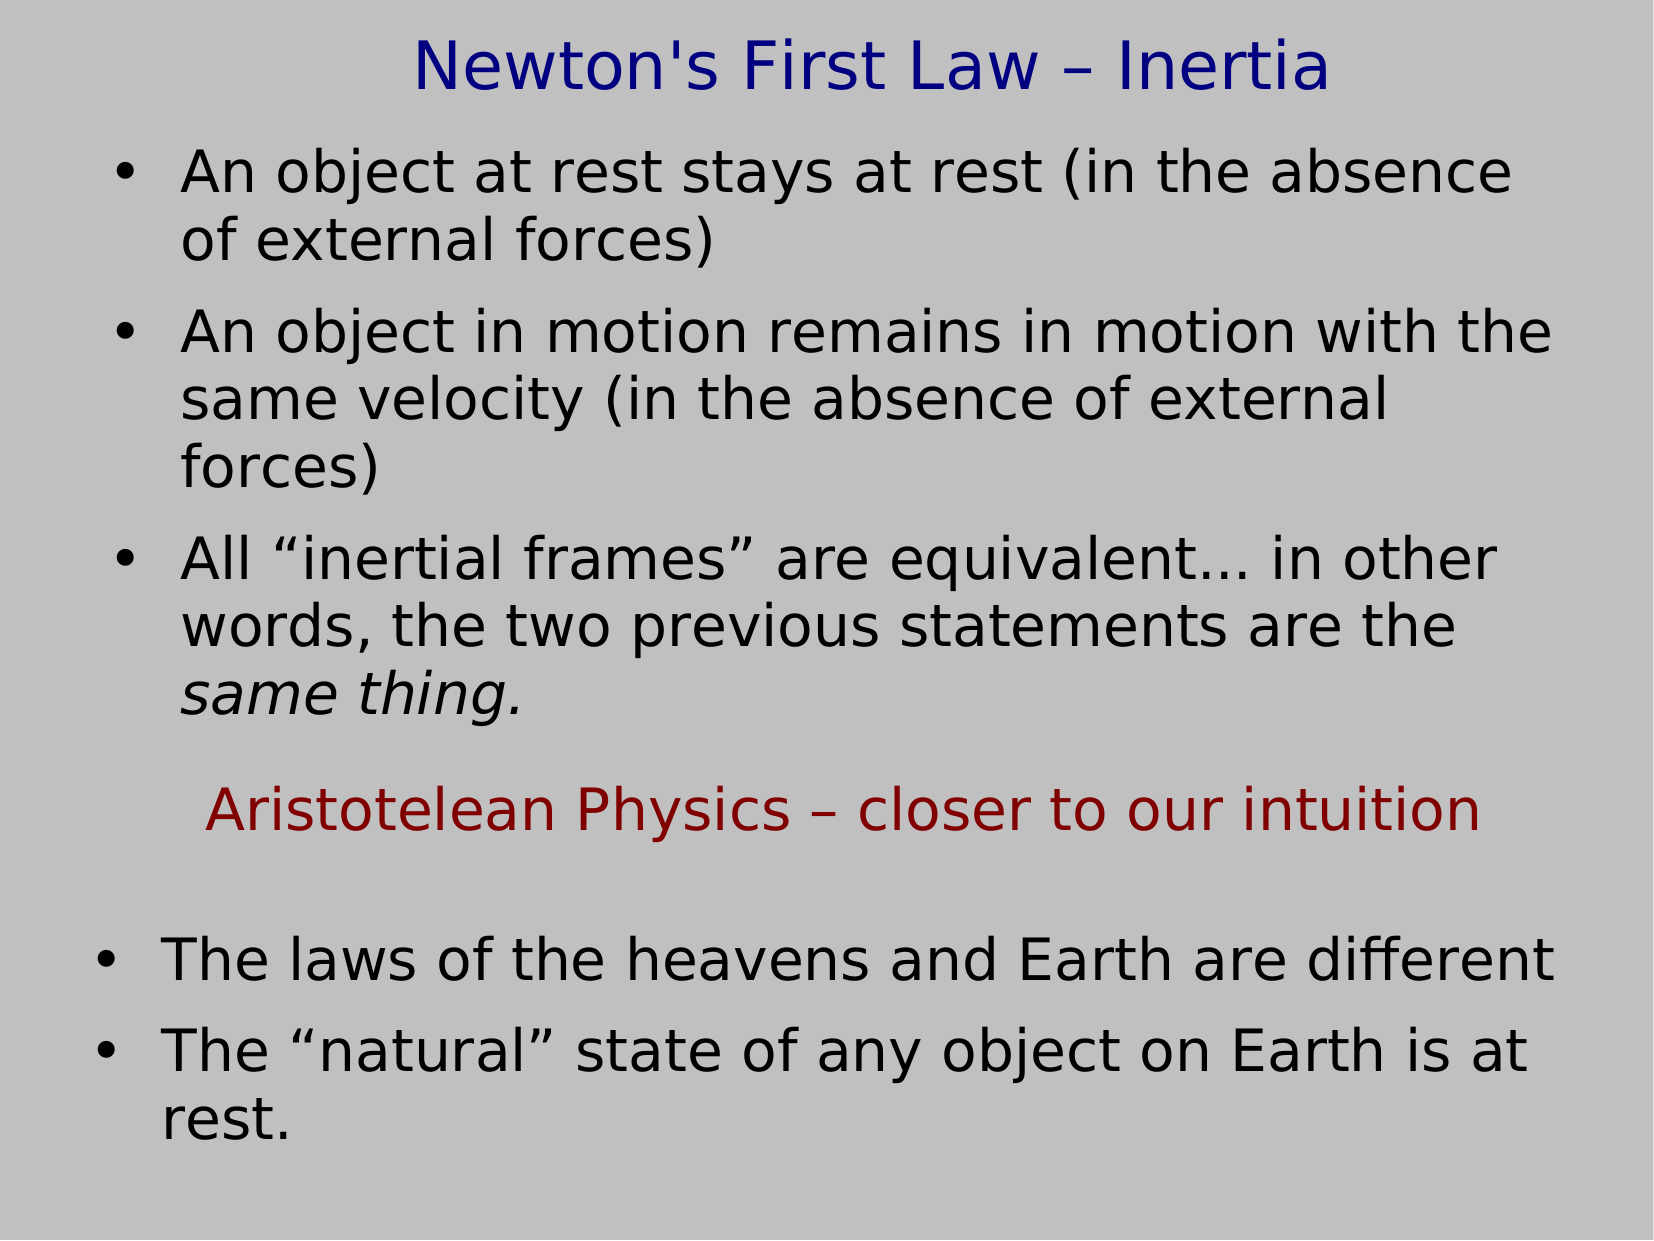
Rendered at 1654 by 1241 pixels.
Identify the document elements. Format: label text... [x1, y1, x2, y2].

text_box Newton's First Law – Inertia [398, 19, 1256, 113]
text_box • The laws of the heavens and Earth are different • The “natural” state of any object on Earth is at rest. [74, 918, 1576, 1093]
text_box • An object at rest stays at rest (in the absence of external forces) • An object in motion remains in motion with the same velocity (in the absence of external forces) • All “inertial frames” are equivalent... in other words, the two previous statements are the same thing. [93, 131, 1594, 601]
text_box Aristotelean Physics – closer to our intuition [190, 768, 1369, 852]
